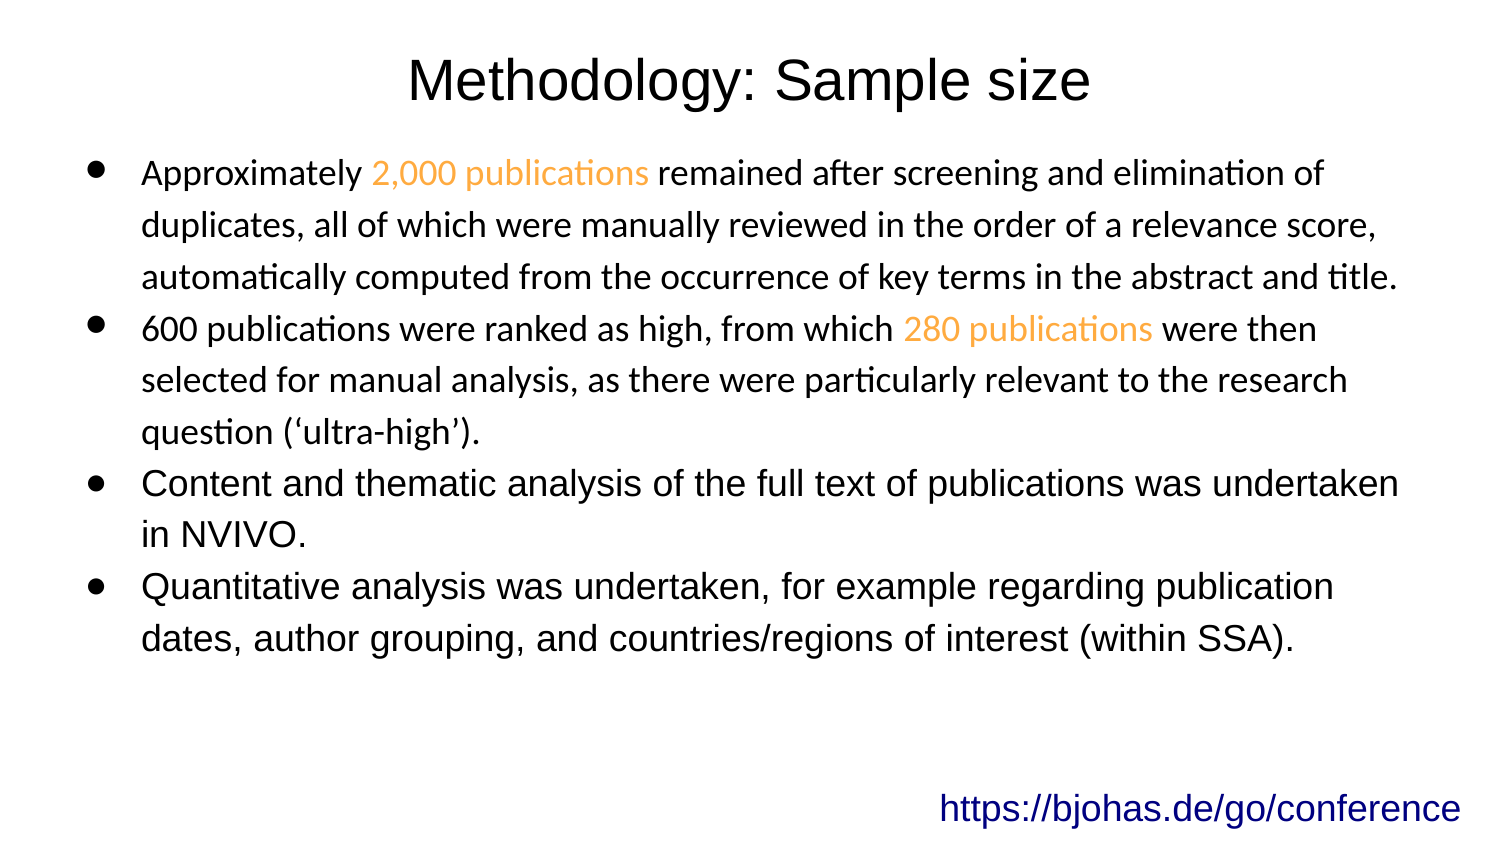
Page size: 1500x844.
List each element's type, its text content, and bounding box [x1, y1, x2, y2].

title Methodology: Sample size [51, 35, 1449, 126]
list Approximately 2,000 publications remained after screening and elimination of duplicates, all of which were manually reviewed in the order of a relevance score, automatically computed from the occurrence of key terms in the abstract and title. 600 publications were ranked as high, from which 280 publications were then selected for manual analysis, as there were particularly relevant to the research question (‘ultra-high’). Content and thematic analysis of the full text of publications was undertaken in NVIVO. Quantitative analysis was undertaken, for example regarding publication dates, author grouping, and countries/regions of interest (within SSA). [51, 126, 1449, 687]
